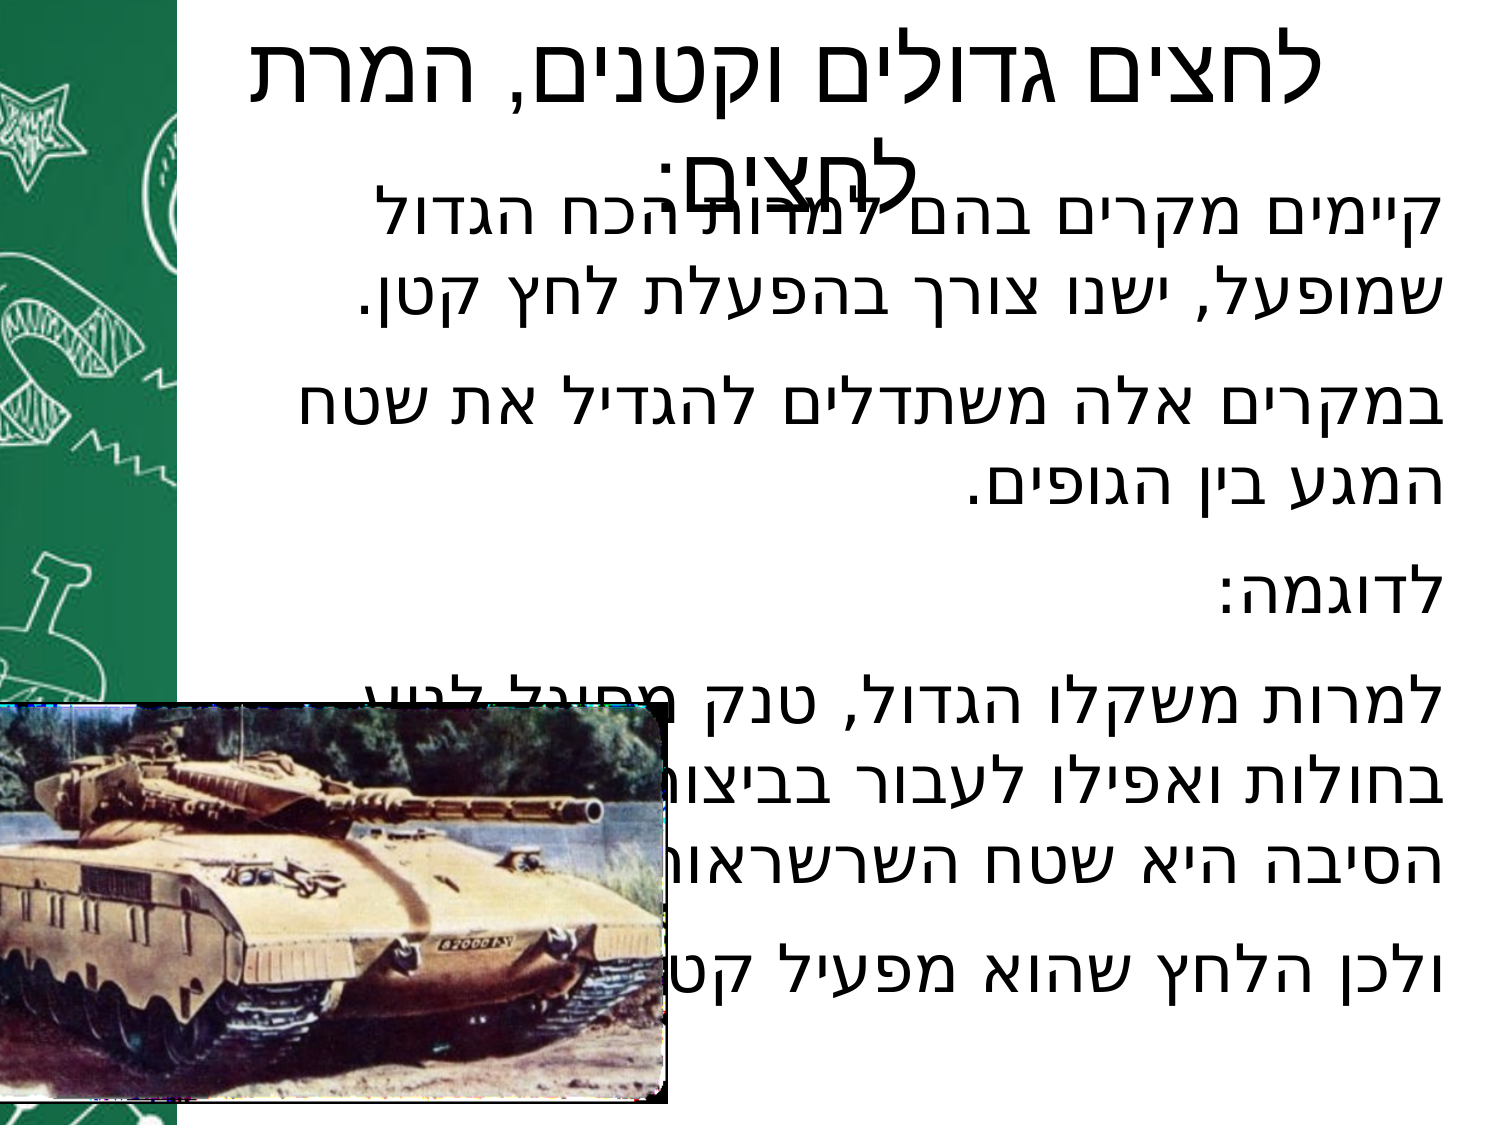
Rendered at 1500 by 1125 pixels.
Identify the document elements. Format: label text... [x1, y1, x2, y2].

title לחצים גדולים וקטנים, המרת לחצים: [177, 3, 1463, 160]
list קיימים מקרים בהם למרות הכח הגדול שמופעל, ישנו צורך בהפעלת לחץ קטן. במקרים אלה משתדלים להגדיל את שטח המגע בין הגופים. לדוגמה: למרות משקלו הגדול, טנק מסוגל לנוע בחולות ואפילו לעבור בביצות בלי לשקוע, הסיבה היא שטח השרשראות שלו גדול למדי ולכן הלחץ שהוא מפעיל קטן. הפאקיר השוכב על מסמרים. הפעילות של לדרוך על ביצים. [177, 160, 1463, 1104]
picture [0, 0, 668, 1125]
